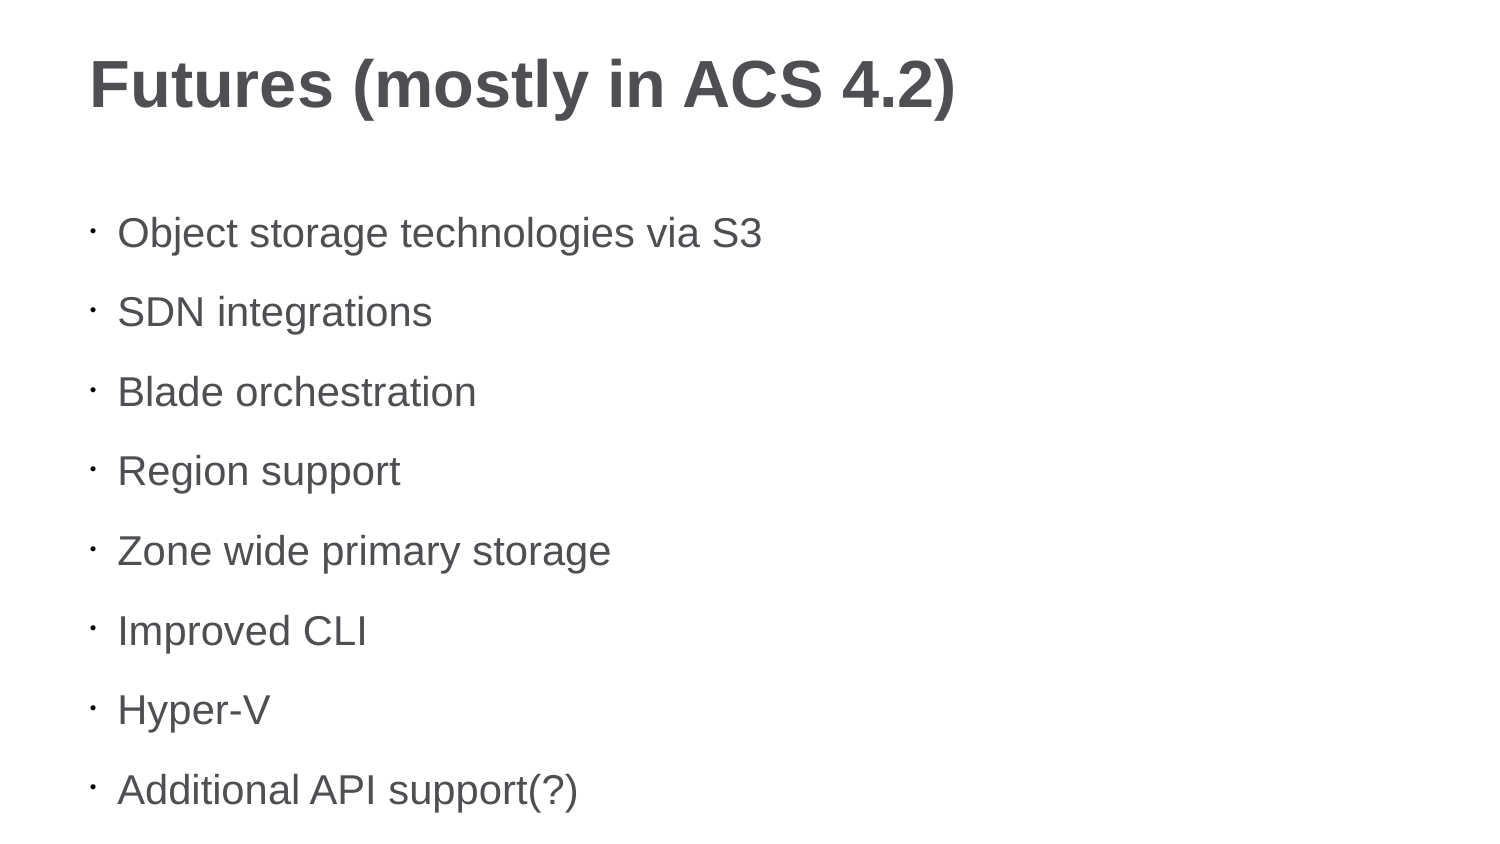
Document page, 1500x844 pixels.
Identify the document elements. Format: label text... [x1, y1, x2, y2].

title Futures (mostly in ACS 4.2) [75, 33, 1425, 175]
list Object storage technologies via S3 SDN integrations Blade orchestration Region support Zone wide primary storage Improved CLI Hyper-V Additional API support(?) [75, 198, 1425, 810]
